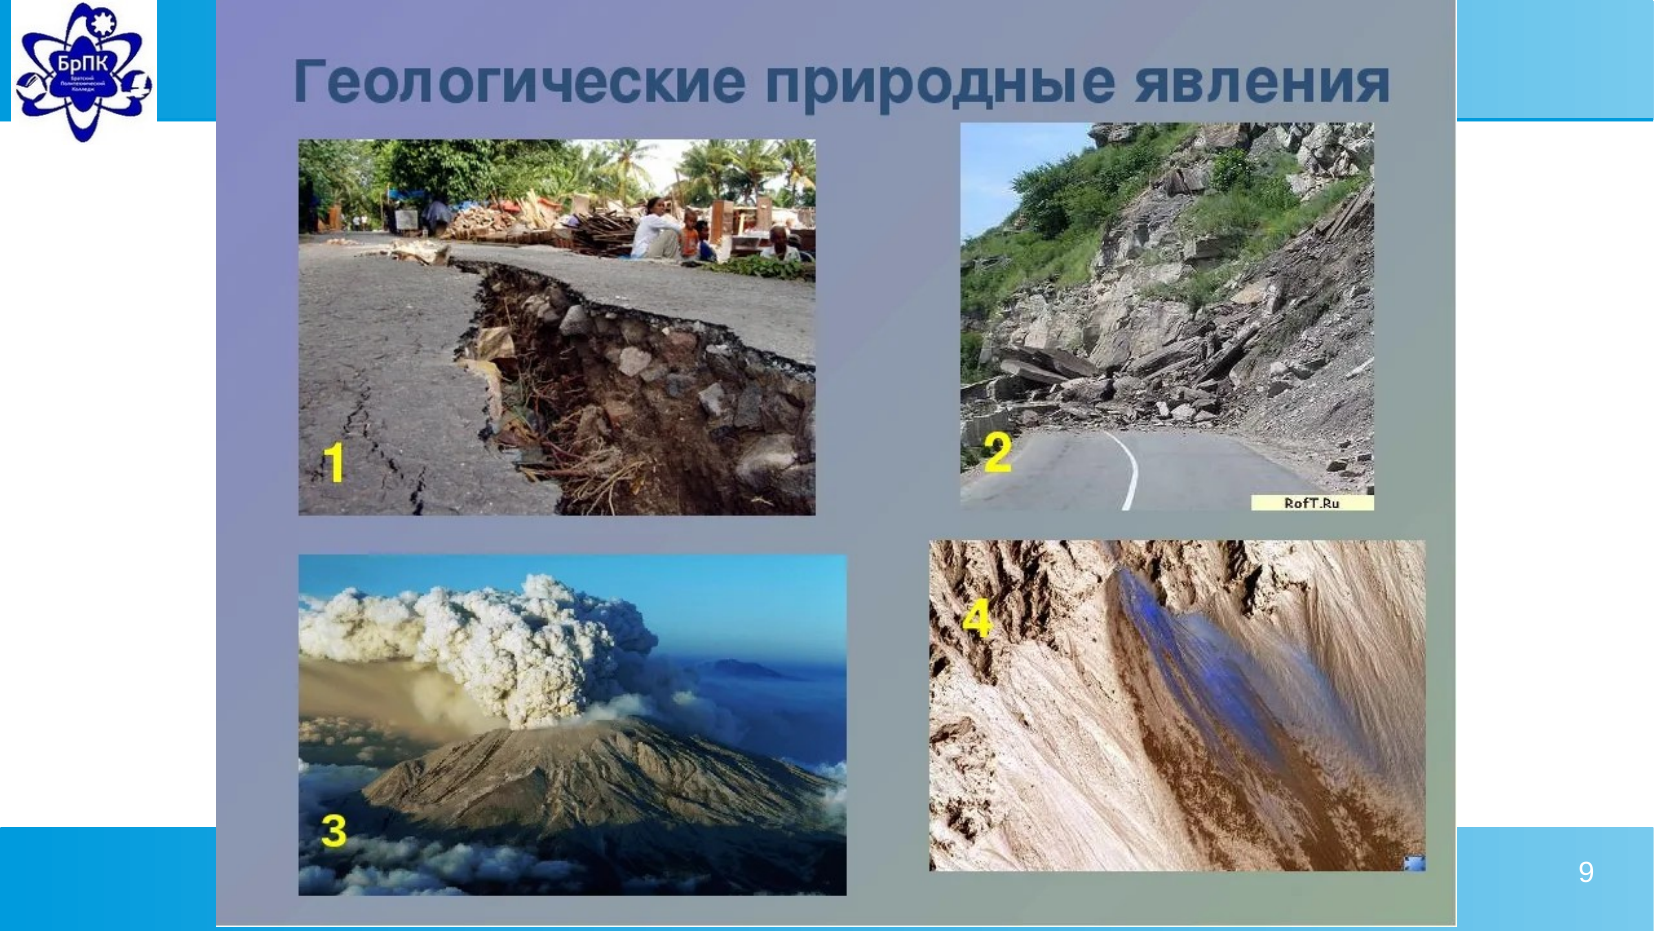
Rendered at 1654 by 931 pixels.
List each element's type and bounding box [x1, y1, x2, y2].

picture [216, 0, 1457, 927]
picture [11, 0, 157, 145]
